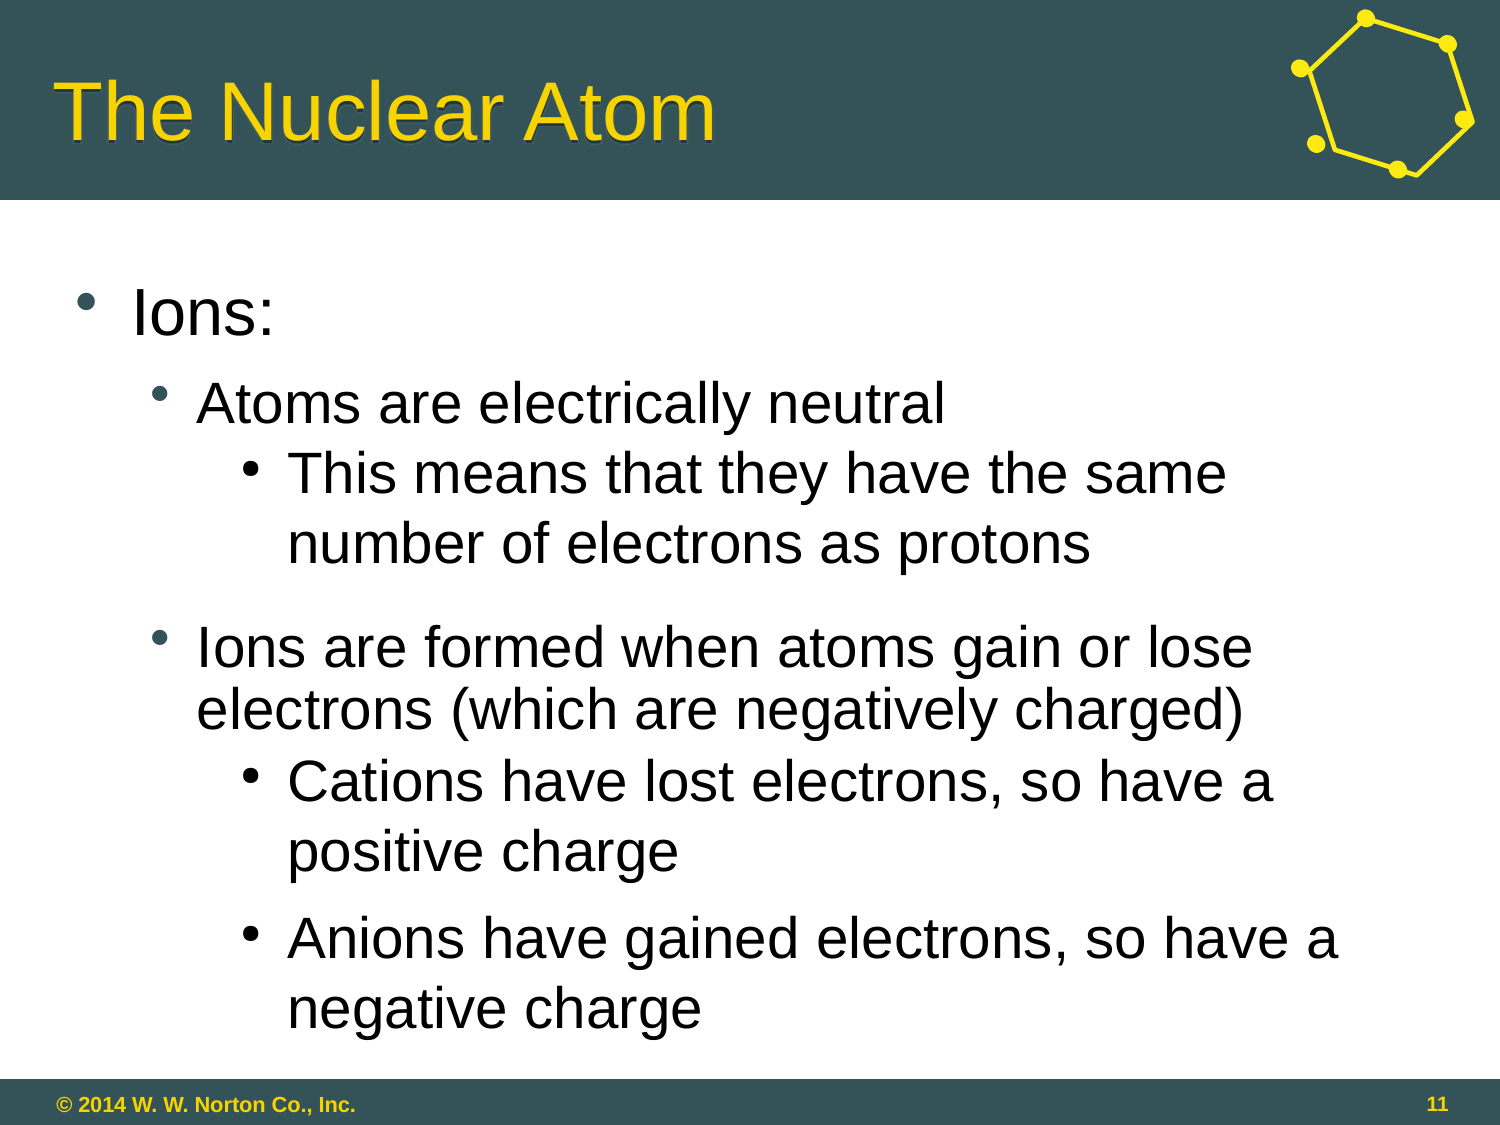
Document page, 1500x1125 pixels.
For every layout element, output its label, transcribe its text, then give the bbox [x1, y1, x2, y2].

slide_number <number> [1411, 1086, 1468, 1119]
title The Nuclear Atom [37, 19, 1118, 195]
list Ions: Atoms are electrically neutral This means that they have the same number of electrons as protons Ions are formed when atoms gain or lose electrons (which are negatively charged) Cations have lost electrons, so have a positive charge Anions have gained electrons, so have a negative charge [60, 270, 1456, 967]
